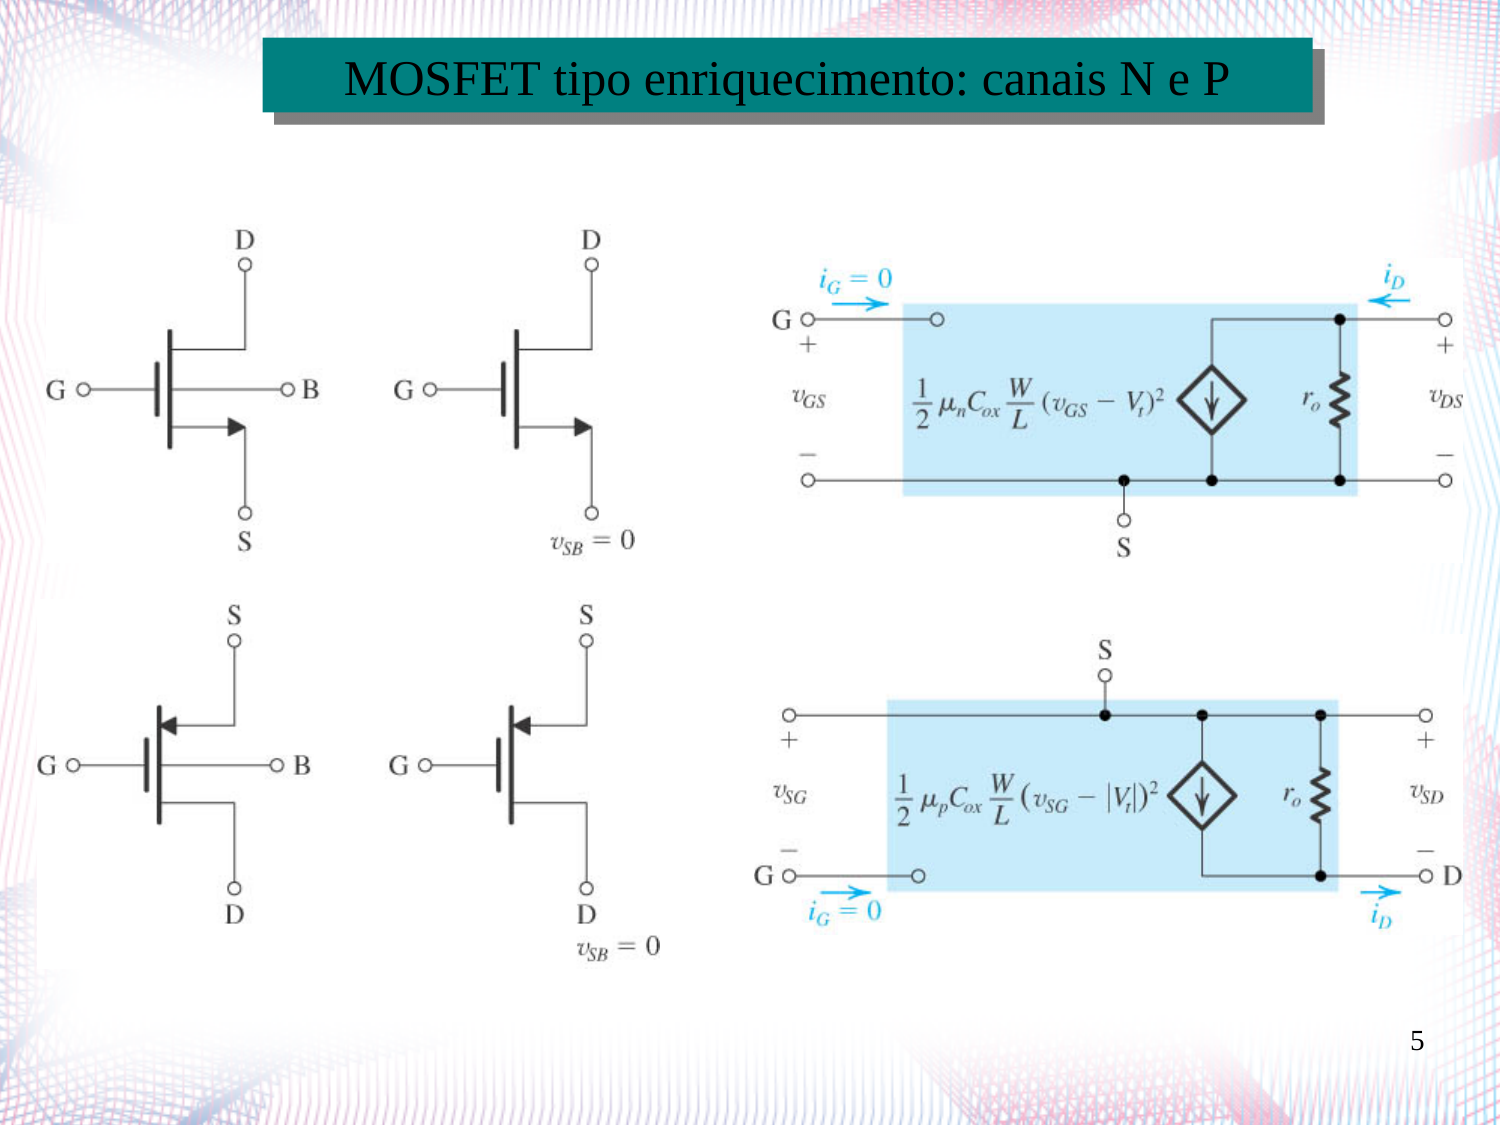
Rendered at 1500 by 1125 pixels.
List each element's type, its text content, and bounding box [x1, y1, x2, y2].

picture [0, 0, 1500, 1125]
text_box MOSFET tipo enriquecimento: canais N e P [262, 37, 1313, 113]
